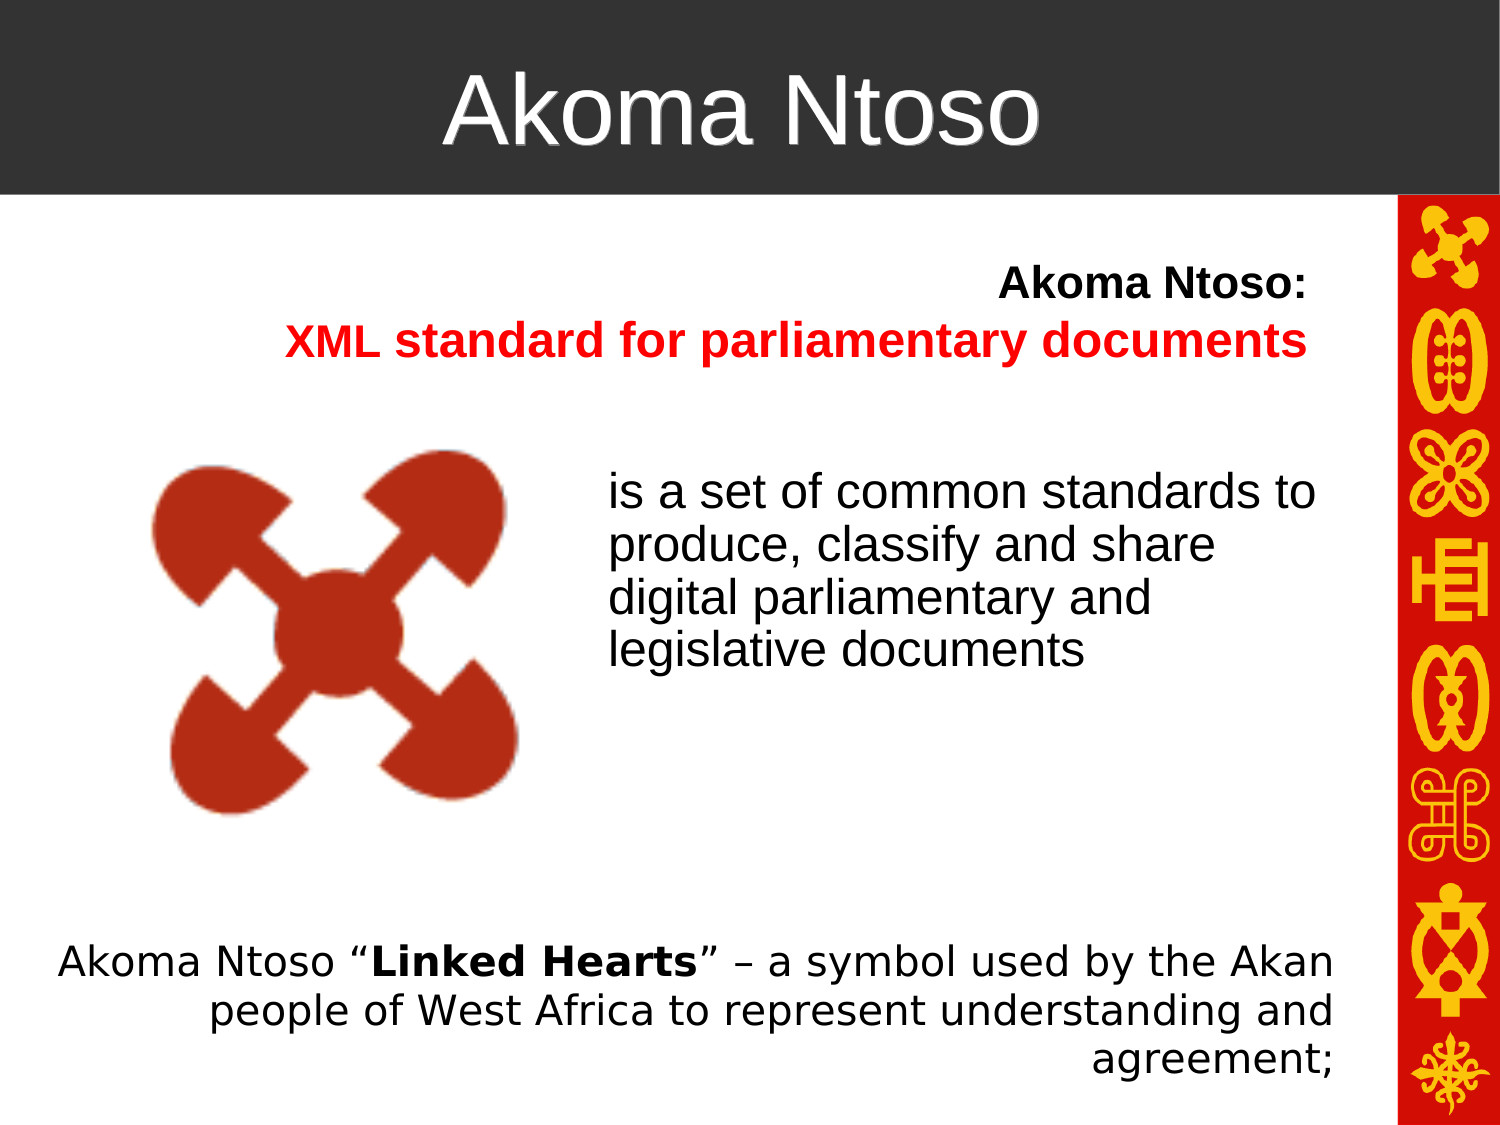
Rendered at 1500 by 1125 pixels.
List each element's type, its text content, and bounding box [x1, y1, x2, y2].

text_box Akoma Ntoso “Linked Hearts” – a symbol used by the Akan people of West Africa to represent understanding and agreement; [45, 937, 1336, 1088]
text_box Akoma Ntoso: XML standard for parliamentary documents [270, 245, 1323, 376]
title Akoma Ntoso [0, 32, 1486, 177]
picture [1397, 195, 1500, 1125]
list is a set of common standards to produce, classify and share digital parliamentary and legislative documents [593, 458, 1342, 835]
picture [134, 444, 531, 826]
